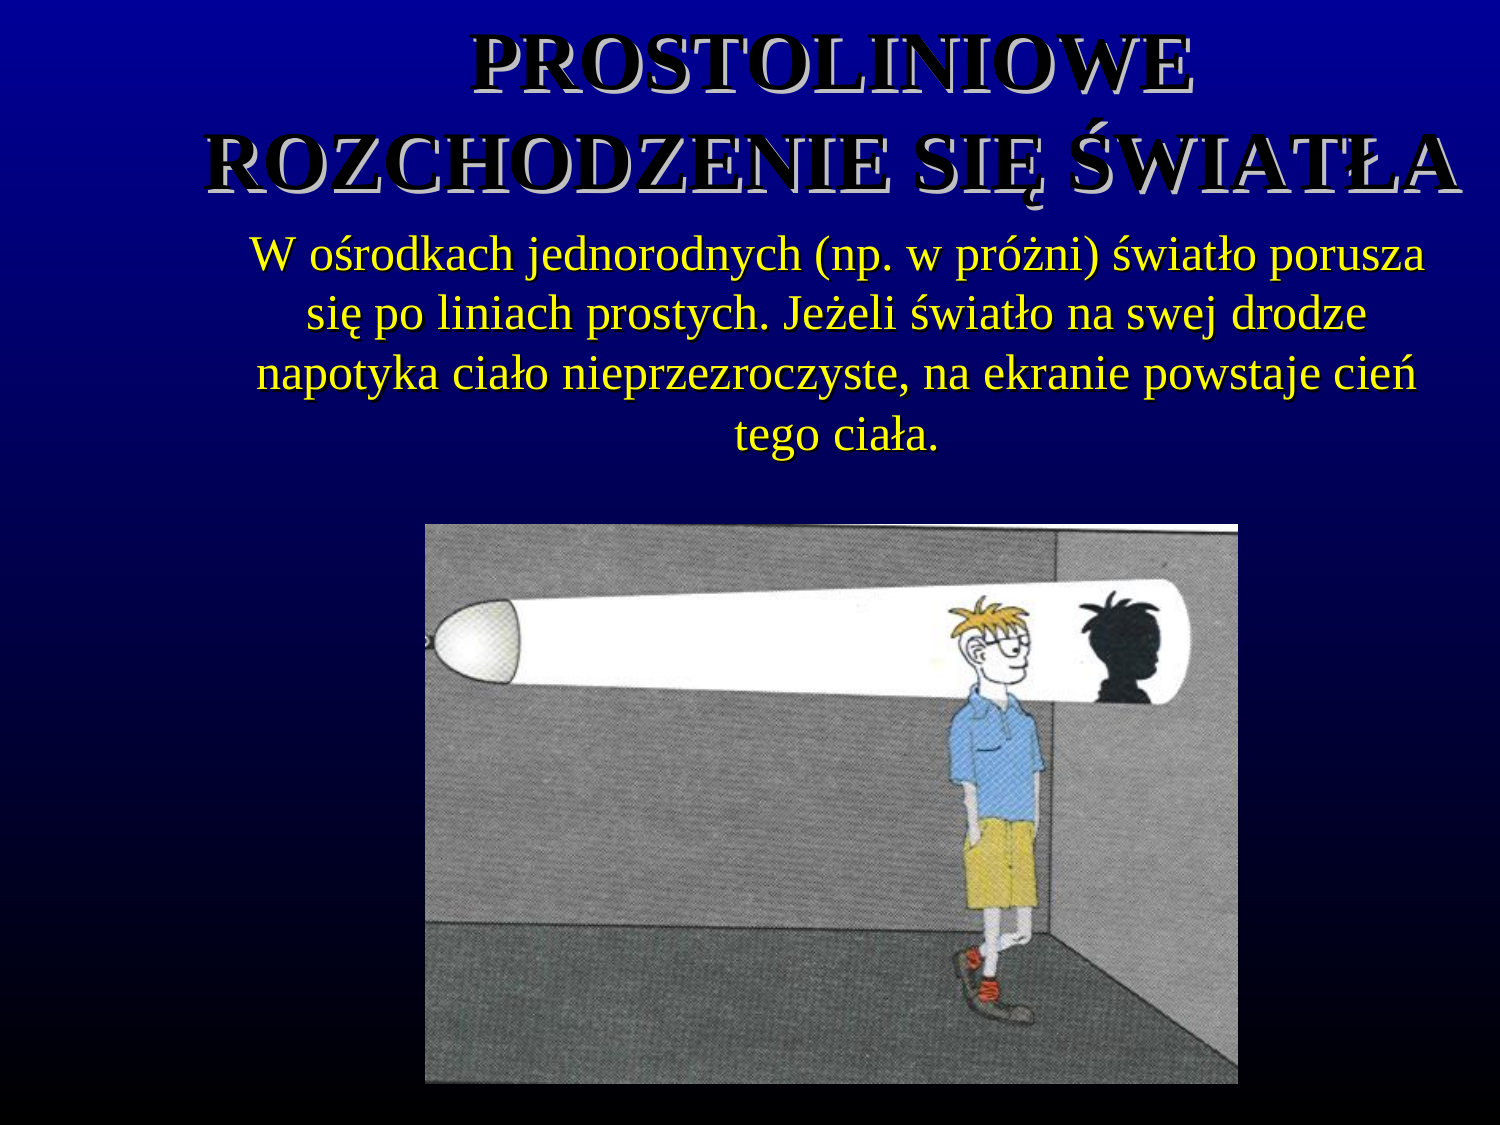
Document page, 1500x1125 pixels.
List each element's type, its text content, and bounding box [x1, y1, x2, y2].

text_box W ośrodkach jednorodnych (np. w próżni) światło porusza się po liniach prostych. Jeżeli światło na swej drodze napotyka ciało nieprzezroczyste, na ekranie powstaje cień tego ciała. [212, 212, 1463, 501]
picture [425, 524, 1238, 1084]
text_box PROSTOLINIOWE ROZCHODZENIE SIĘ ŚWIATŁA [162, 0, 1500, 213]
